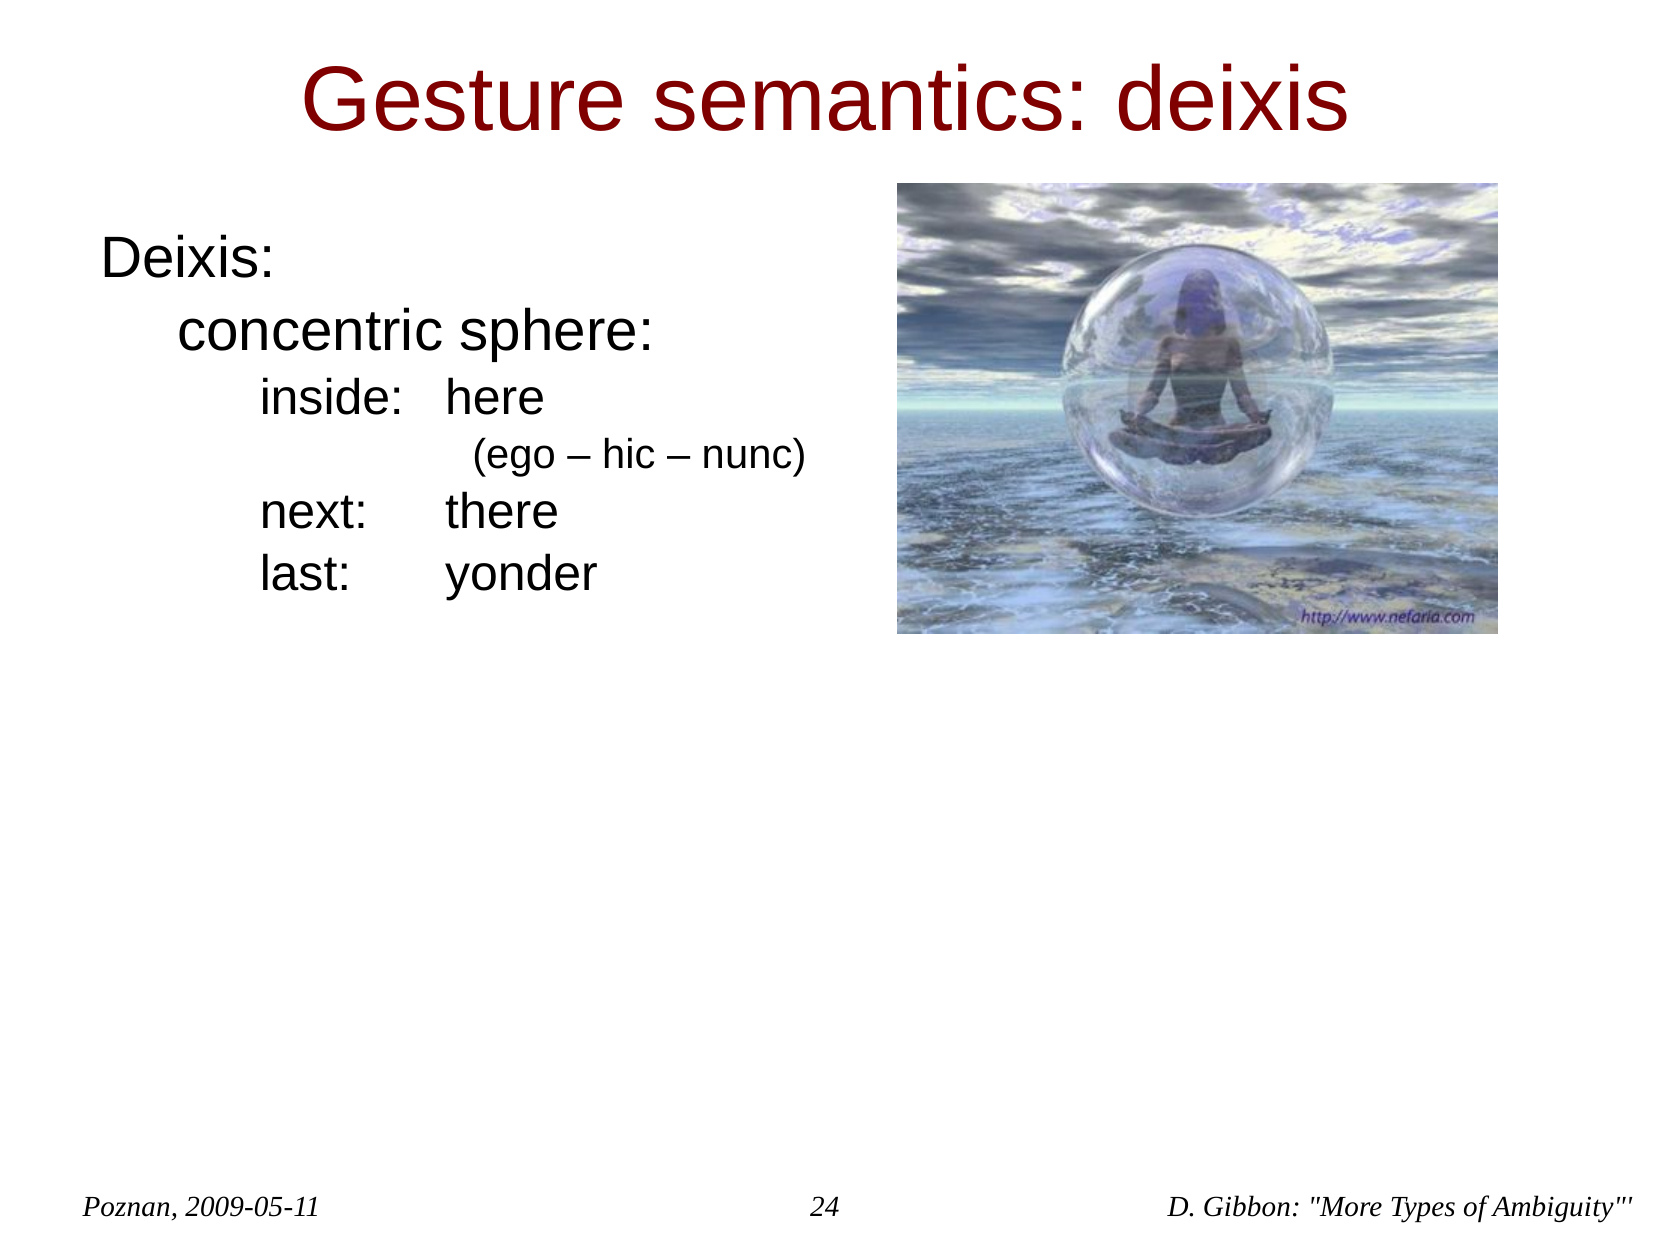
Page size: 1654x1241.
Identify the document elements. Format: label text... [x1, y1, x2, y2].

title Gesture semantics: deixis [0, 23, 1653, 174]
picture [897, 183, 1498, 634]
list Deixis: concentric sphere: inside: here (ego – hic – nunc) next: there last: yonder [82, 225, 829, 1163]
